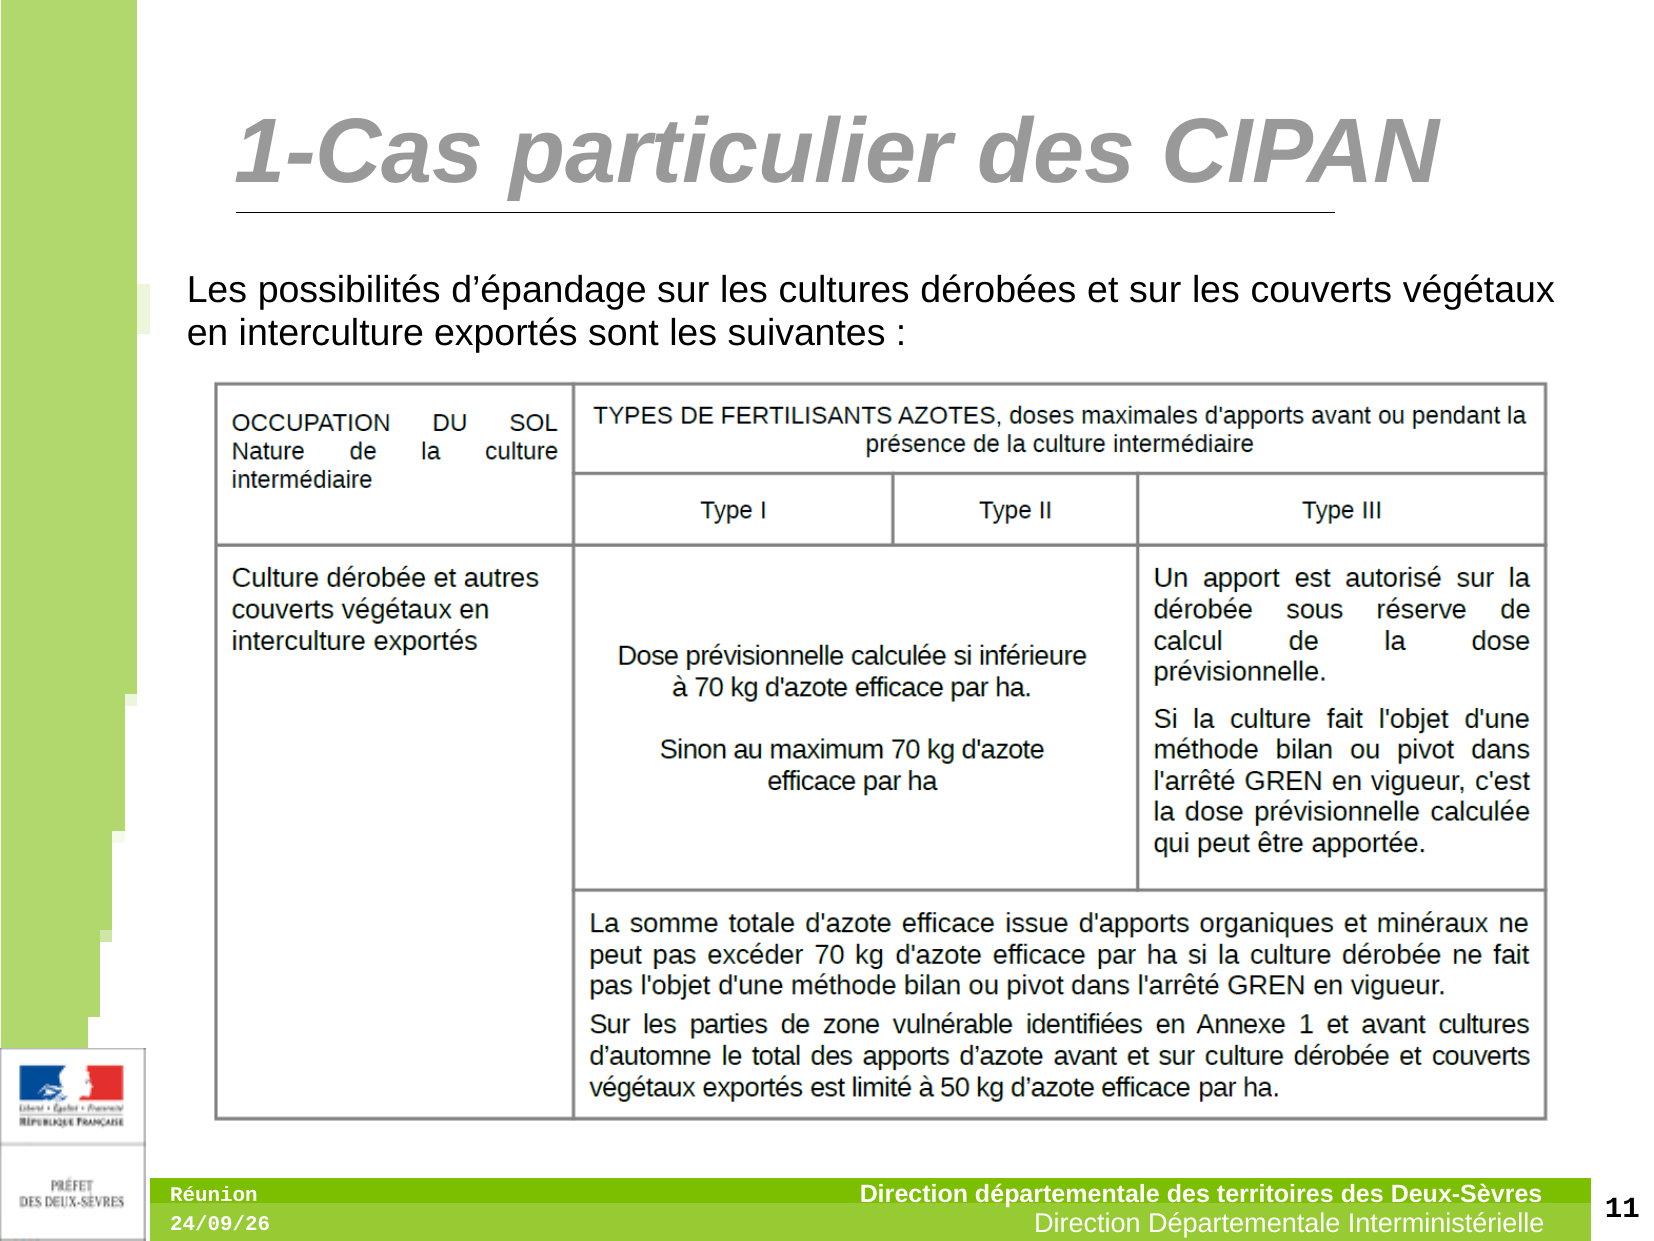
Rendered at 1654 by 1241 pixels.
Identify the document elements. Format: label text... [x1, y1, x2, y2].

picture [0, 0, 1654, 1241]
text_box 1-Cas particulier des CIPAN [234, 99, 1533, 202]
text_box Les possibilités d’épandage sur les cultures dérobées et sur les couverts végétaux en interculture exportés sont les suivantes : [172, 261, 1570, 361]
